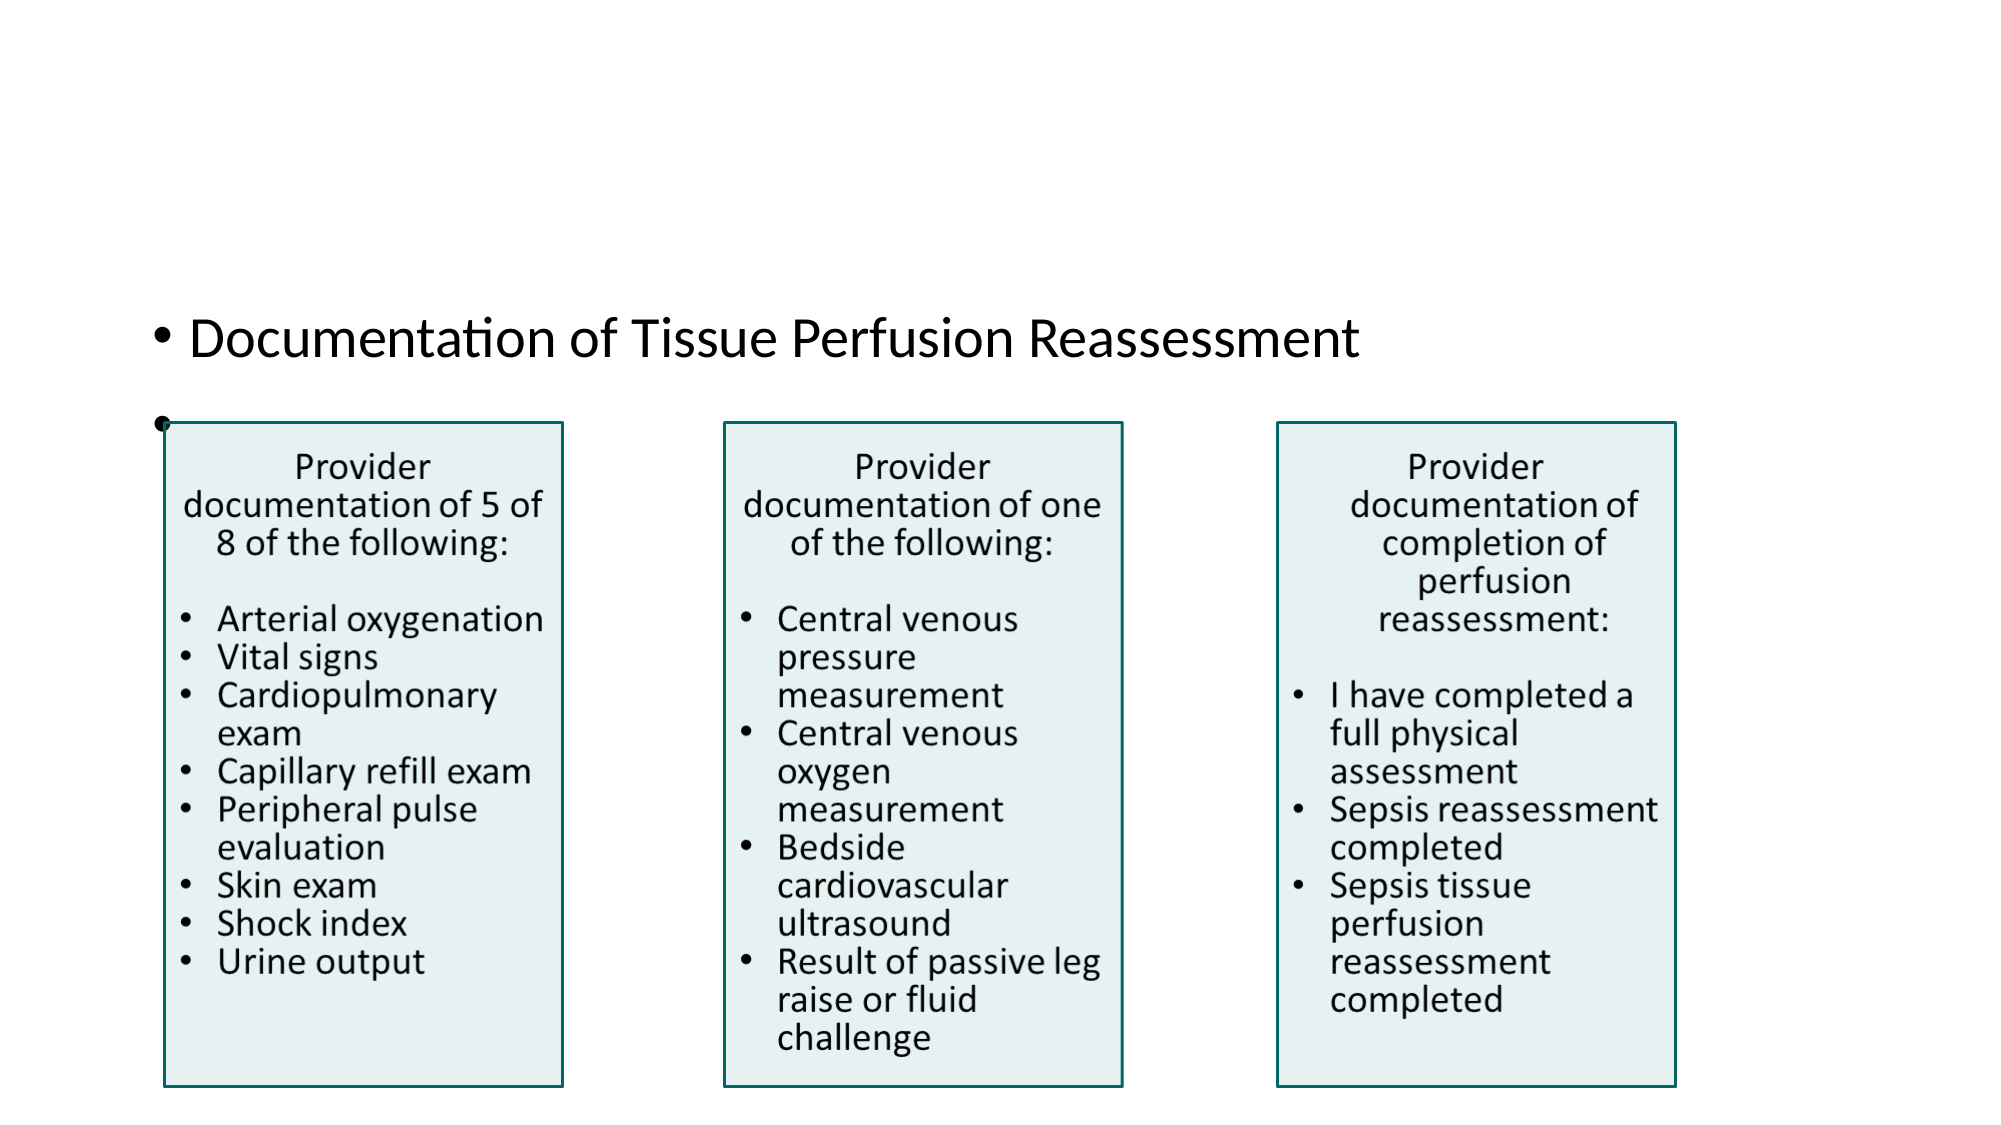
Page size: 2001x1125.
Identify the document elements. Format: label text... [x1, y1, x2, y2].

picture [715, 421, 1690, 1088]
picture [156, 421, 576, 1088]
list Documentation of Tissue Perfusion Reassessment [137, 299, 1863, 1014]
